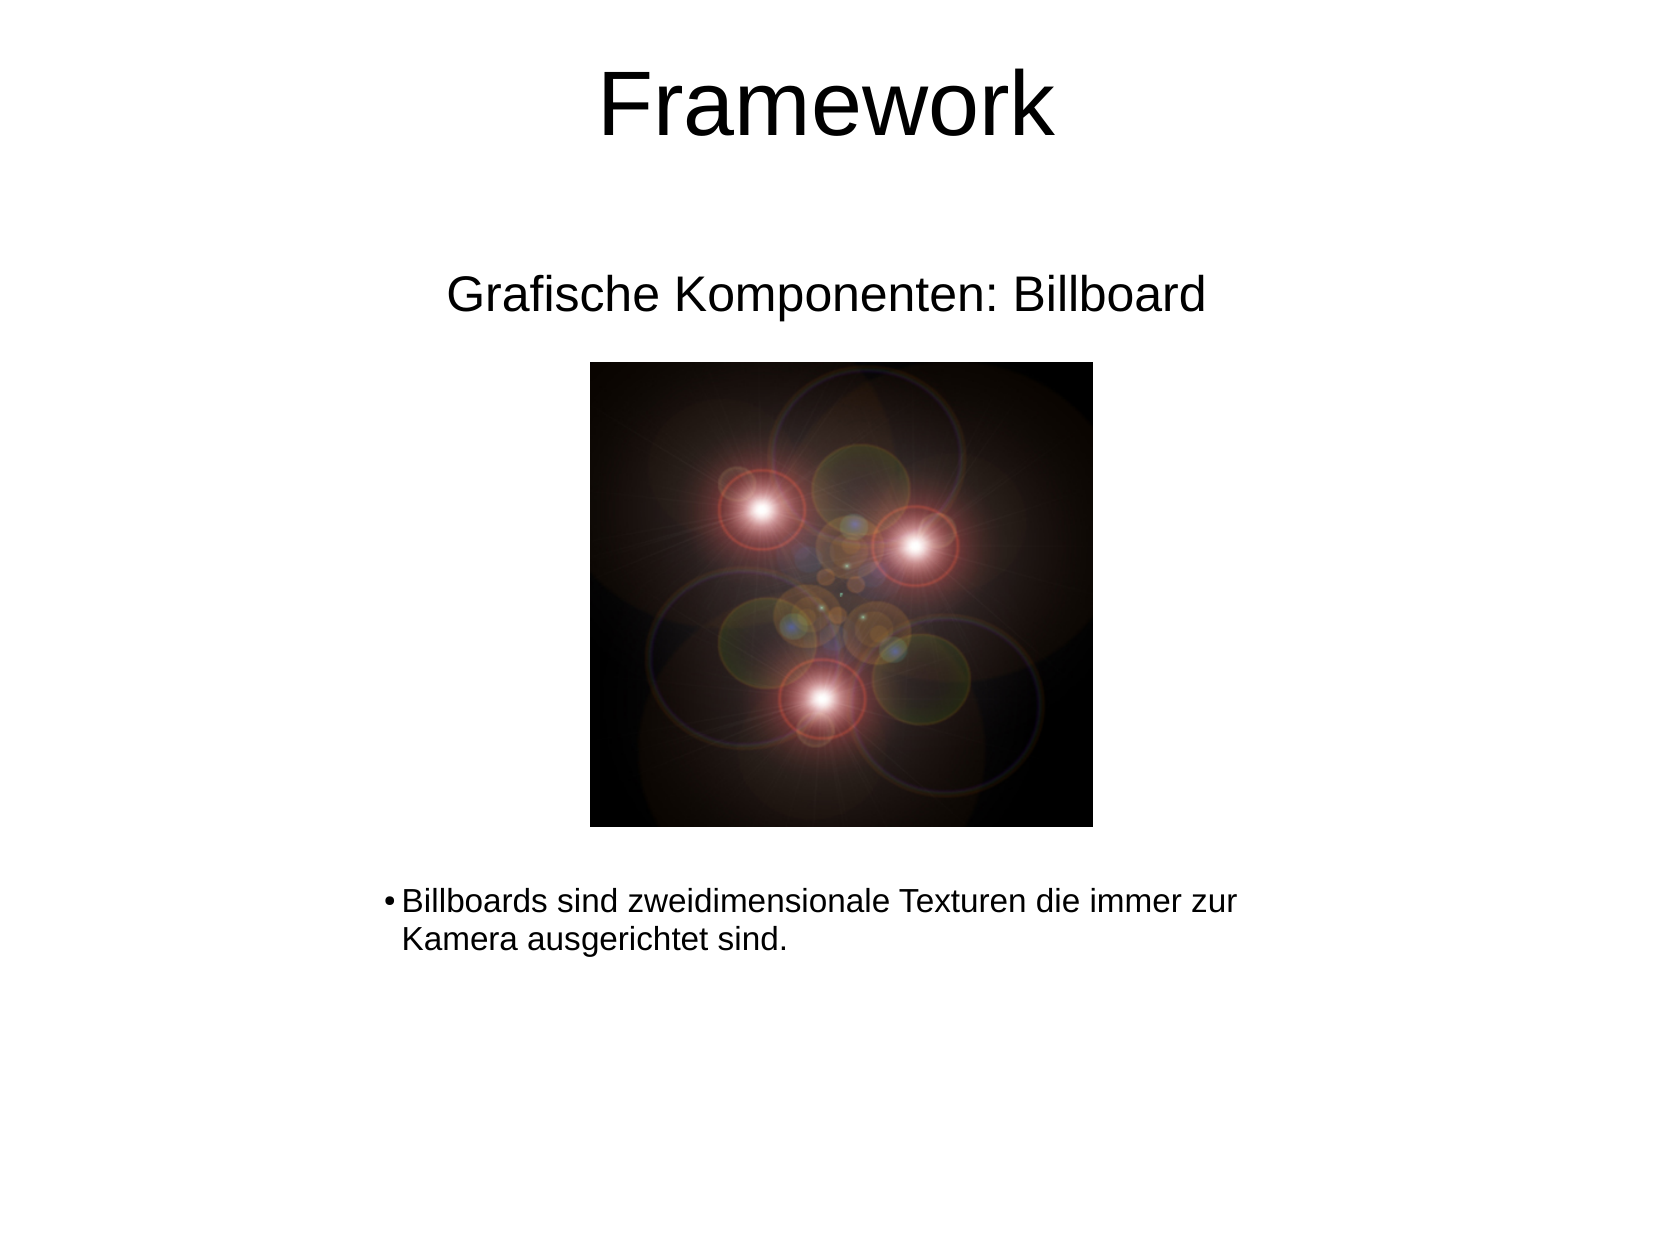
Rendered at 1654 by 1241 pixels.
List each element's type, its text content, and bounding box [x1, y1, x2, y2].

picture [590, 362, 1093, 827]
text_box Grafische Komponenten: Billboard [82, 265, 1571, 325]
title Framework [82, 0, 1571, 208]
subtitle Billboards sind zweidimensionale Texturen die immer zur Kamera ausgerichtet sind. [383, 882, 1359, 972]
